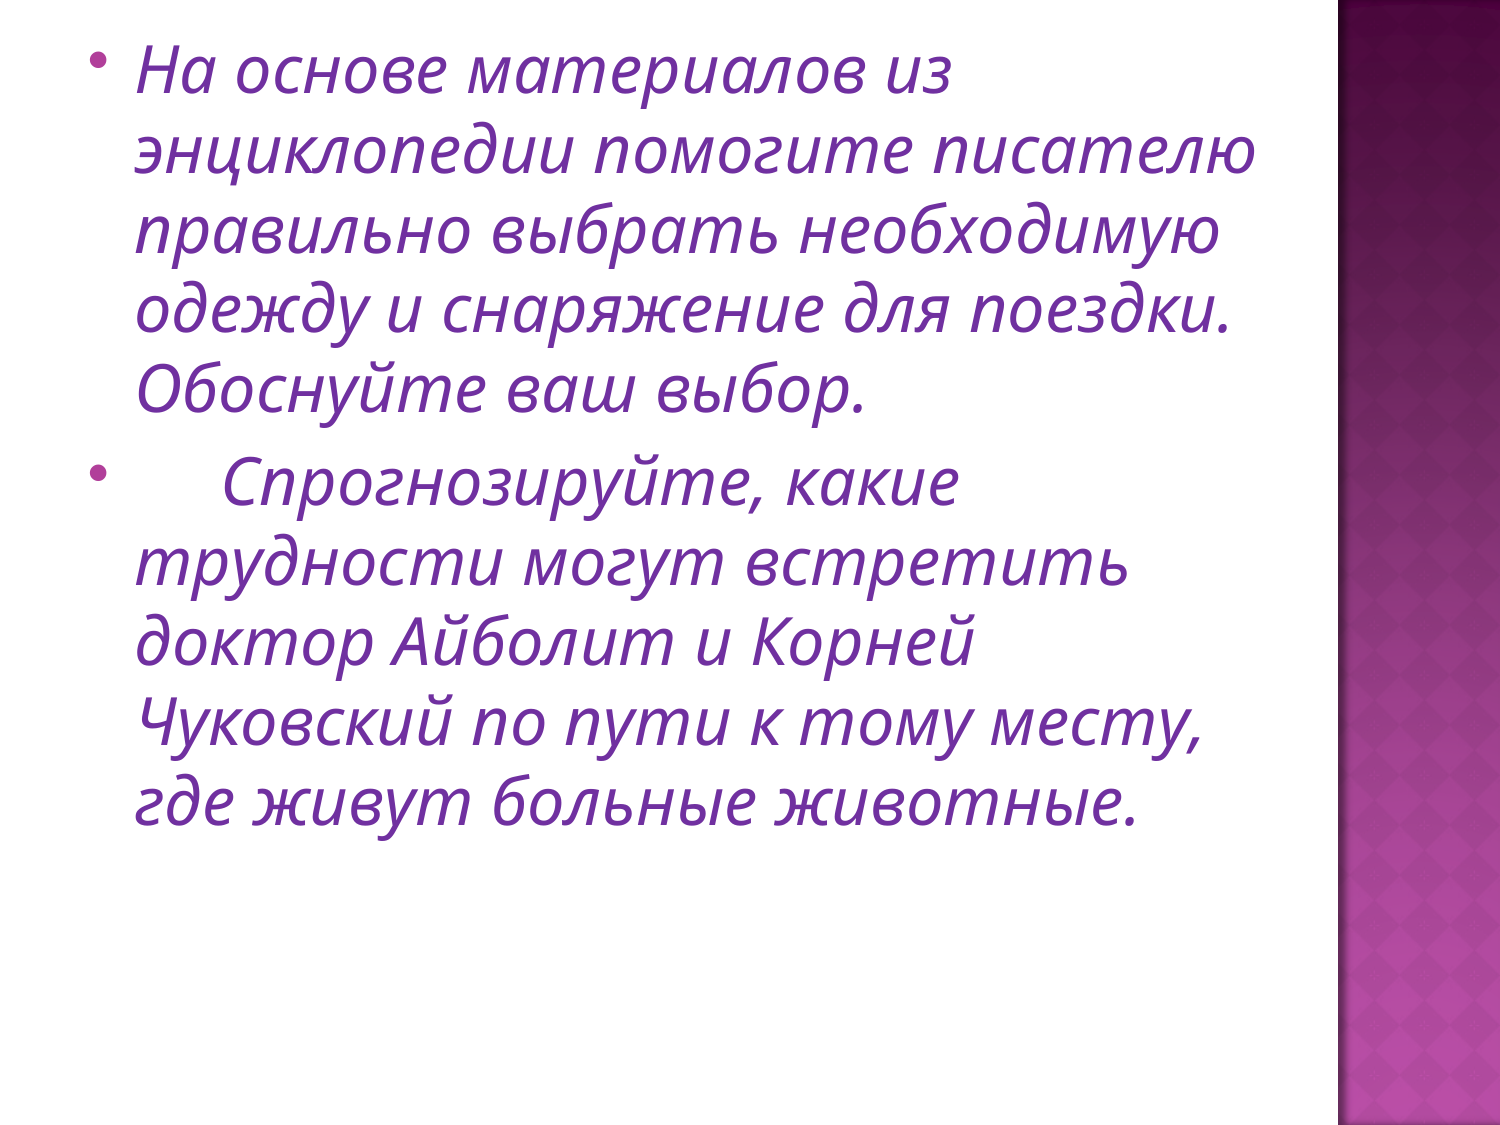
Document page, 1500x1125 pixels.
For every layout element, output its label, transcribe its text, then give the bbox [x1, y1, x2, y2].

text_box На основе материалов из энциклопедии помогите писателю правильно выбрать необходимую одежду и снаряжение для поездки. Обоснуйте ваш выбор. Спрогнозируйте, какие трудности могут встретить доктор Айболит и Корней Чуковский по пути к тому месту, где живут больные животные. [74, 18, 1300, 1005]
picture [1337, 0, 1500, 1125]
